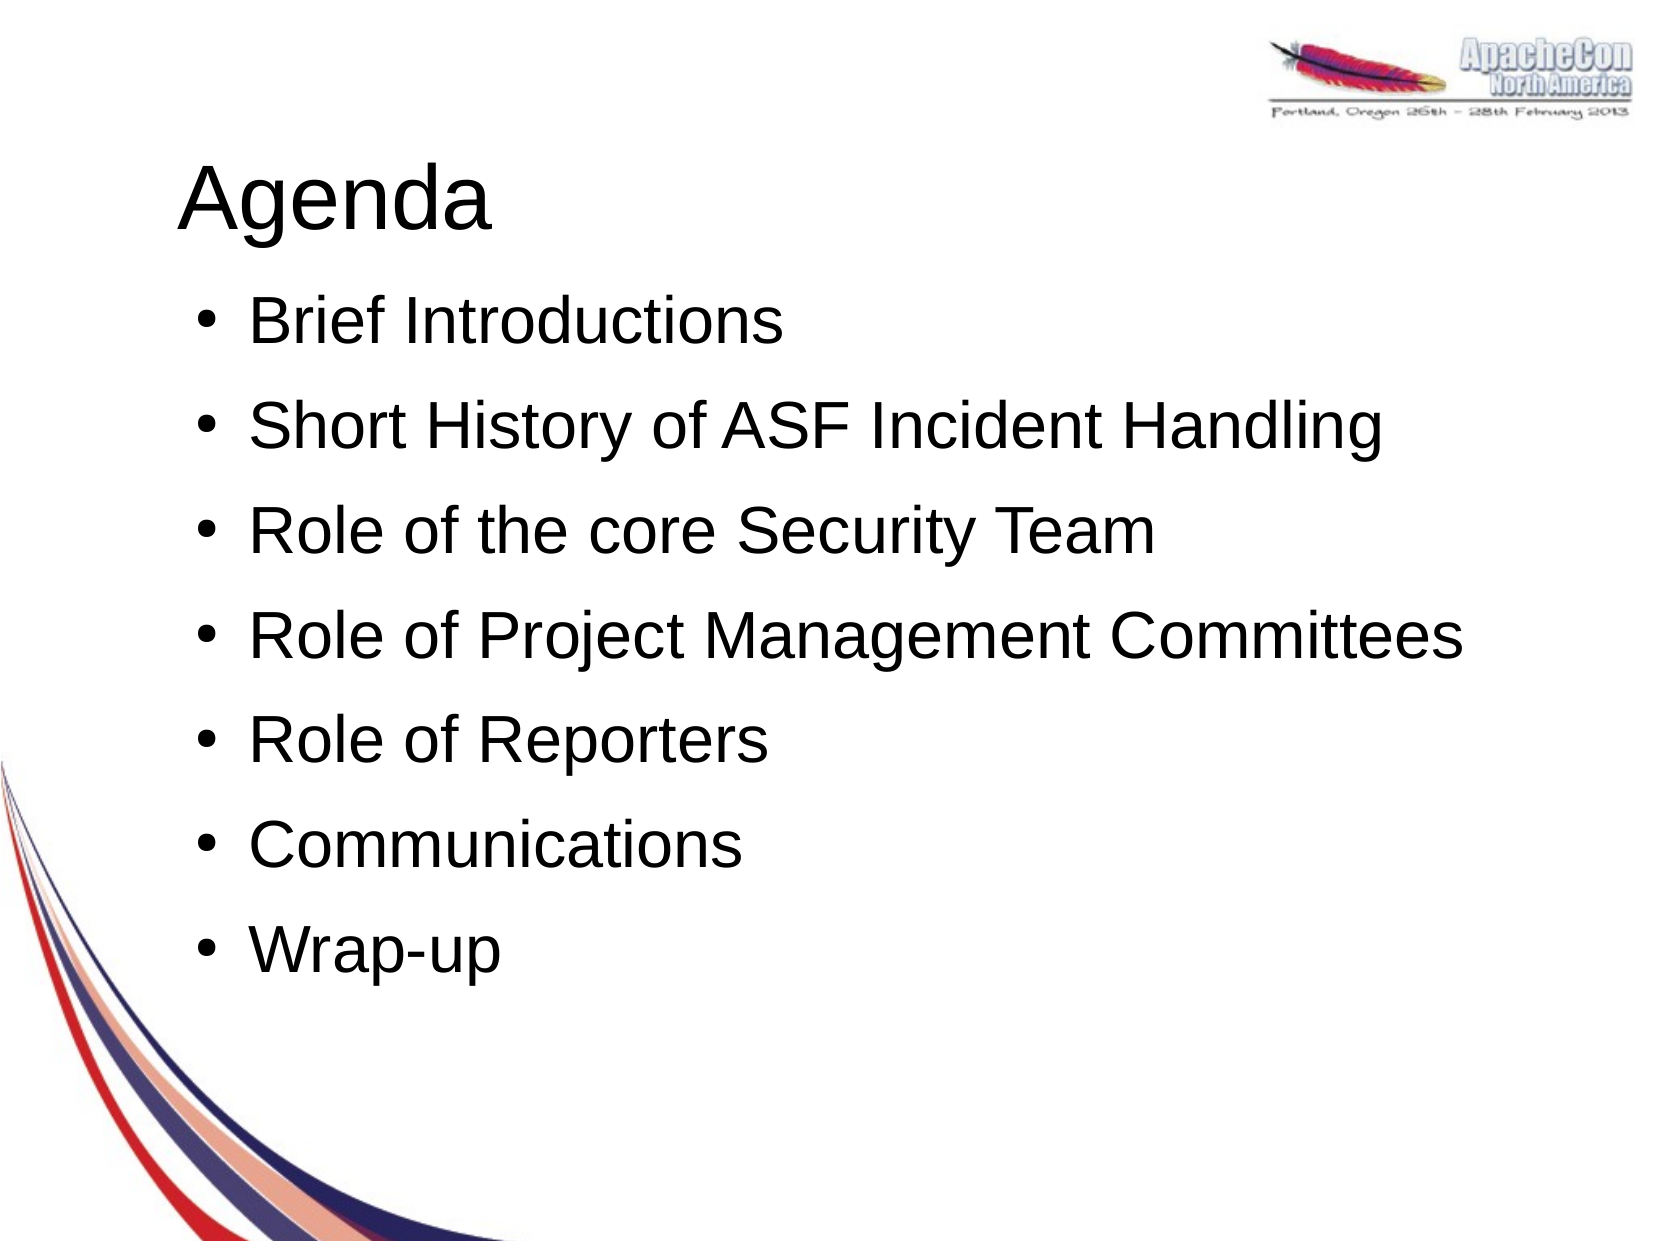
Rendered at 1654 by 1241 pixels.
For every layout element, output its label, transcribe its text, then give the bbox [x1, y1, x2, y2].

title Agenda [177, 141, 1536, 254]
picture [0, 0, 1654, 1241]
list Brief Introductions Short History of ASF Incident Handling Role of the core Security Team Role of Project Management Committees Role of Reporters Communications Wrap-up [177, 283, 1536, 1004]
